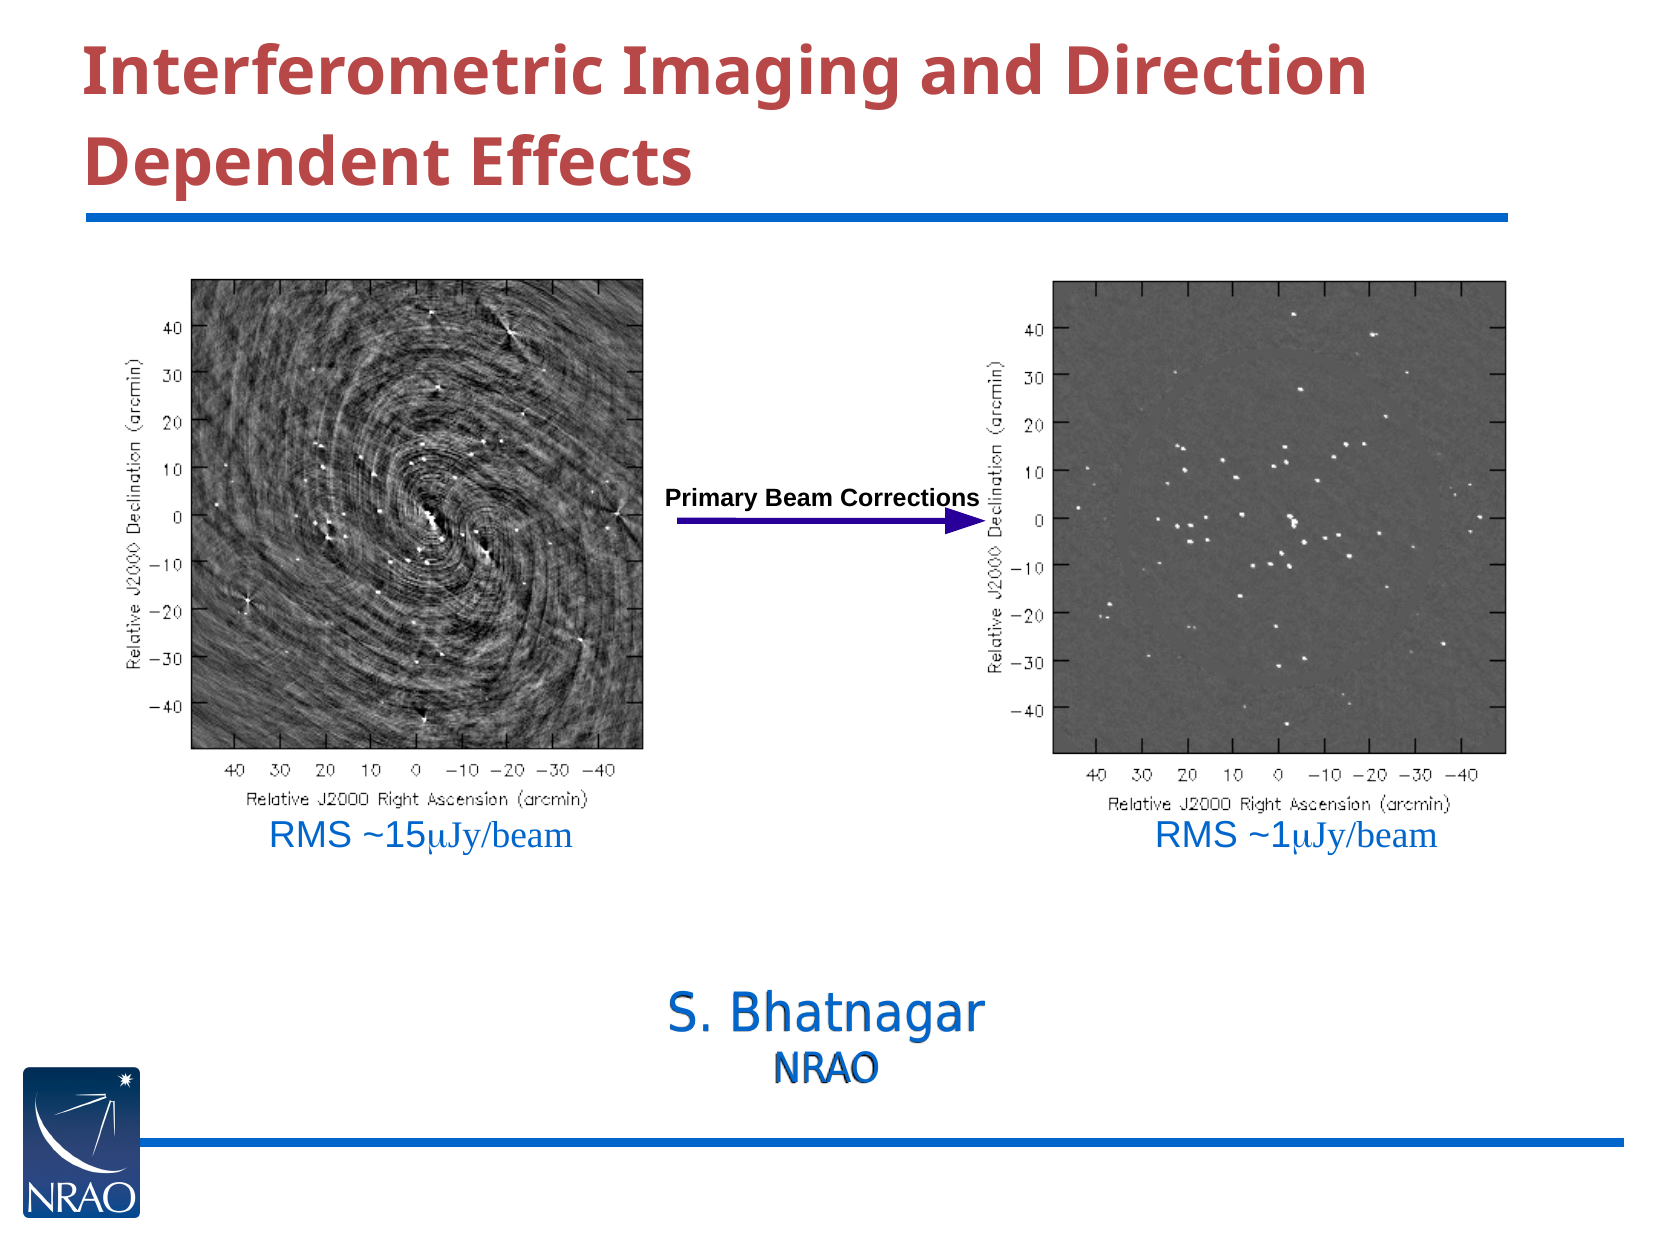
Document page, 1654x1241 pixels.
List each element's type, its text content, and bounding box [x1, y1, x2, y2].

picture [985, 276, 1513, 817]
text_box Primary Beam Corrections [650, 475, 996, 519]
picture [122, 271, 650, 812]
title Interferometric Imaging and Direction Dependent Effects [82, 32, 1571, 197]
text_box RMS ~1mJy/beam [1140, 806, 1469, 876]
subtitle S. Bhatnagar NRAO [82, 225, 1571, 1124]
text_box RMS ~15mJy/beam [254, 806, 604, 876]
picture [23, 1067, 140, 1218]
